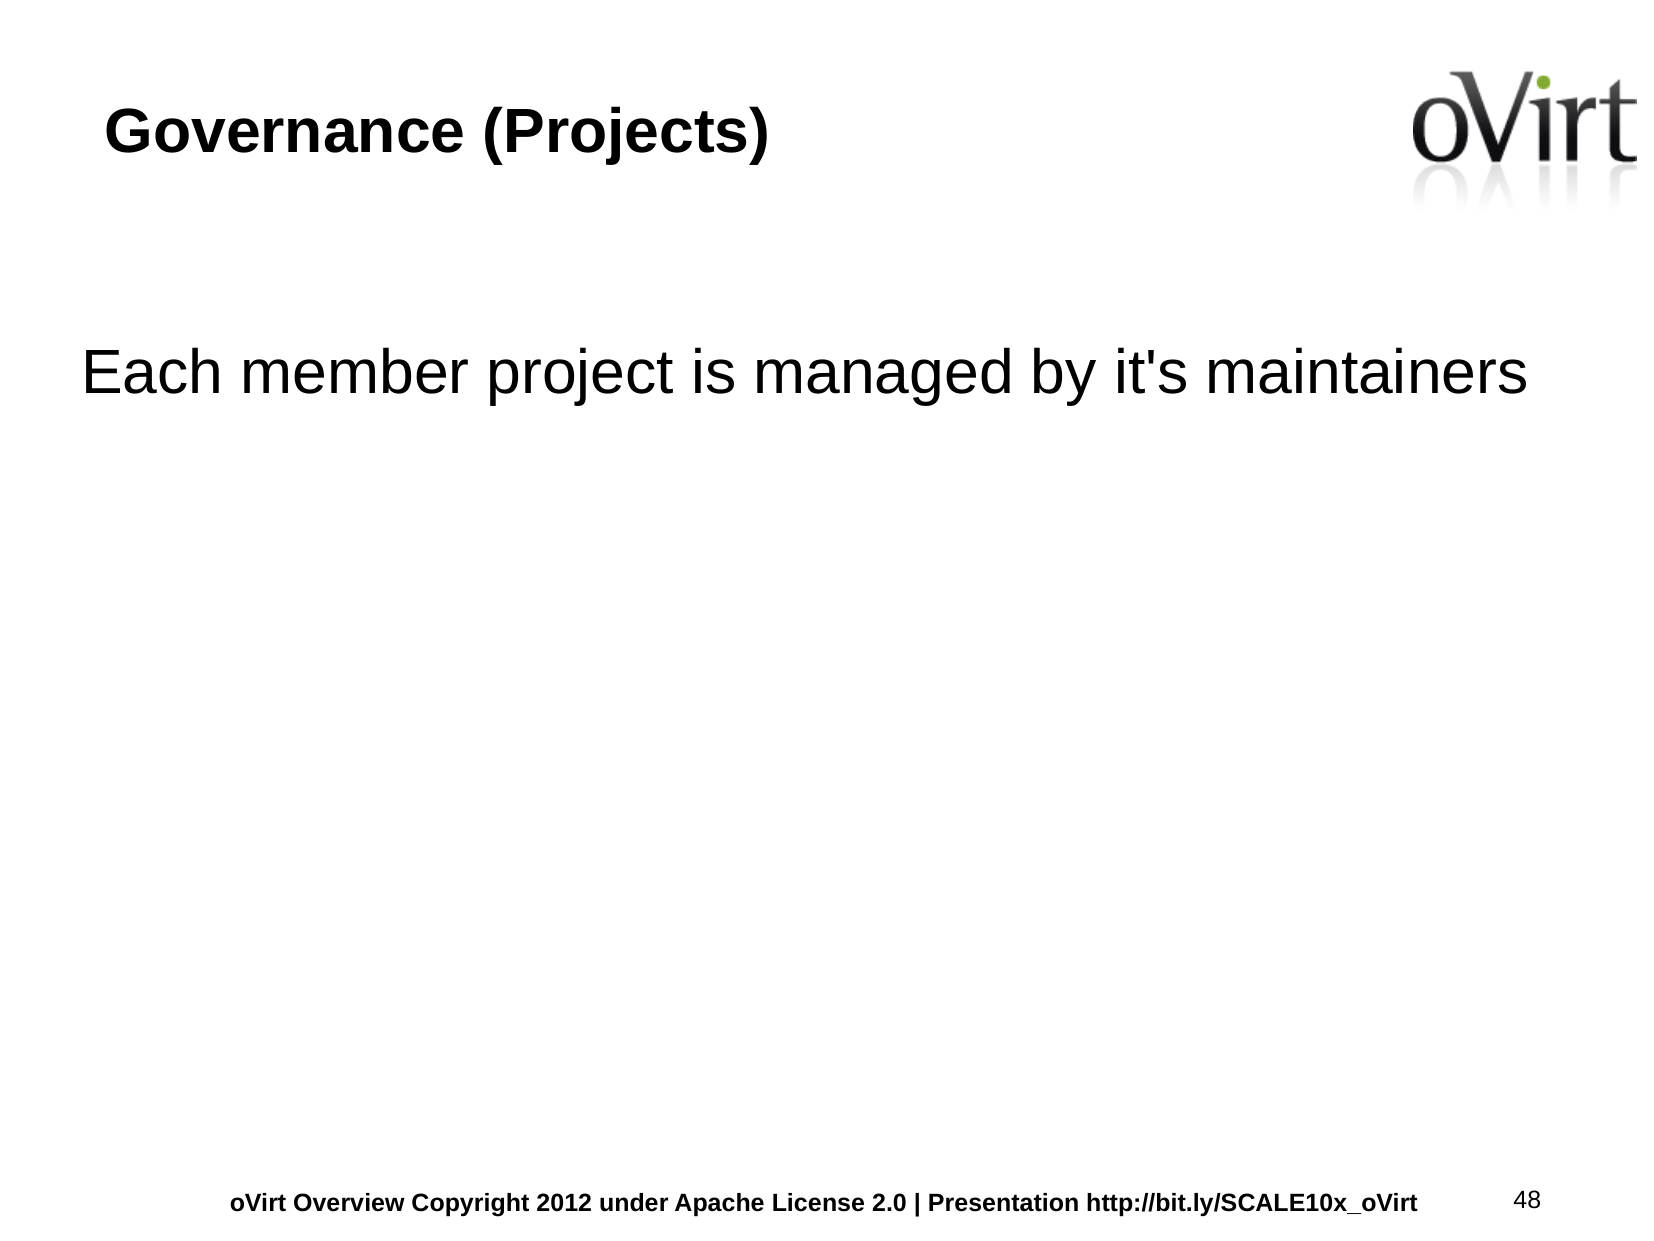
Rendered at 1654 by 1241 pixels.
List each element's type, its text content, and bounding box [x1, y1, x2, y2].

list Each member project is managed by it's maintainers [81, 337, 1570, 451]
title Governance (Projects) [82, 37, 1303, 226]
picture [1413, 63, 1637, 212]
